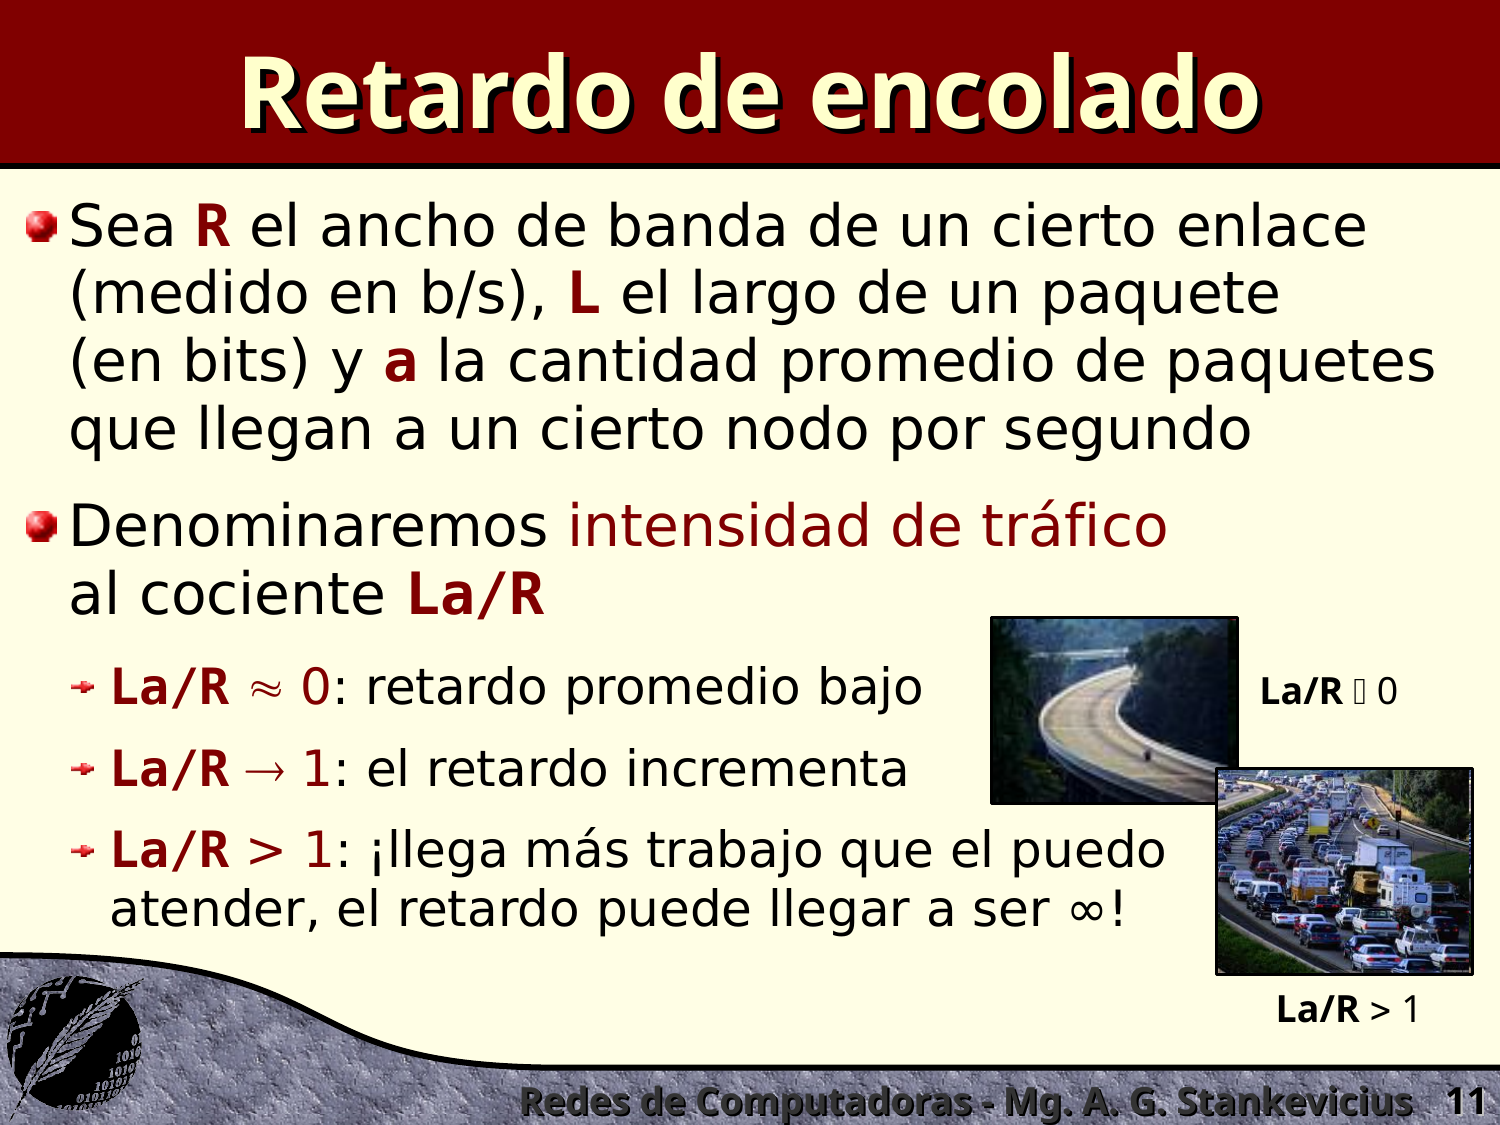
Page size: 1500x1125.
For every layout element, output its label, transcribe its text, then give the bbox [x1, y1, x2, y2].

picture [992, 618, 1236, 803]
picture [790, 1100, 795, 1110]
picture [0, 959, 1500, 1125]
picture [1047, 1100, 1054, 1110]
list Sea R el ancho de banda de un cierto enlace (medido en b/s), L el largo de un paquete (en bits) y a la cantidad promedio de paquetes que llegan a un cierto nodo por segundo Denominaremos intensidad de tráfico al cociente La/R La/R  0: retardo promedio bajo La/R  1: el retardo incrementa La/R > 1: ¡llega más trabajo que el puedo atender, el retardo puede llegar a ser ∞! [11, 192, 1486, 953]
text_box La/R > 1 [1260, 975, 1452, 1043]
picture [1217, 769, 1472, 973]
title Retardo de encolado [15, 5, 1485, 160]
text_box La/R  0 [1244, 657, 1435, 726]
